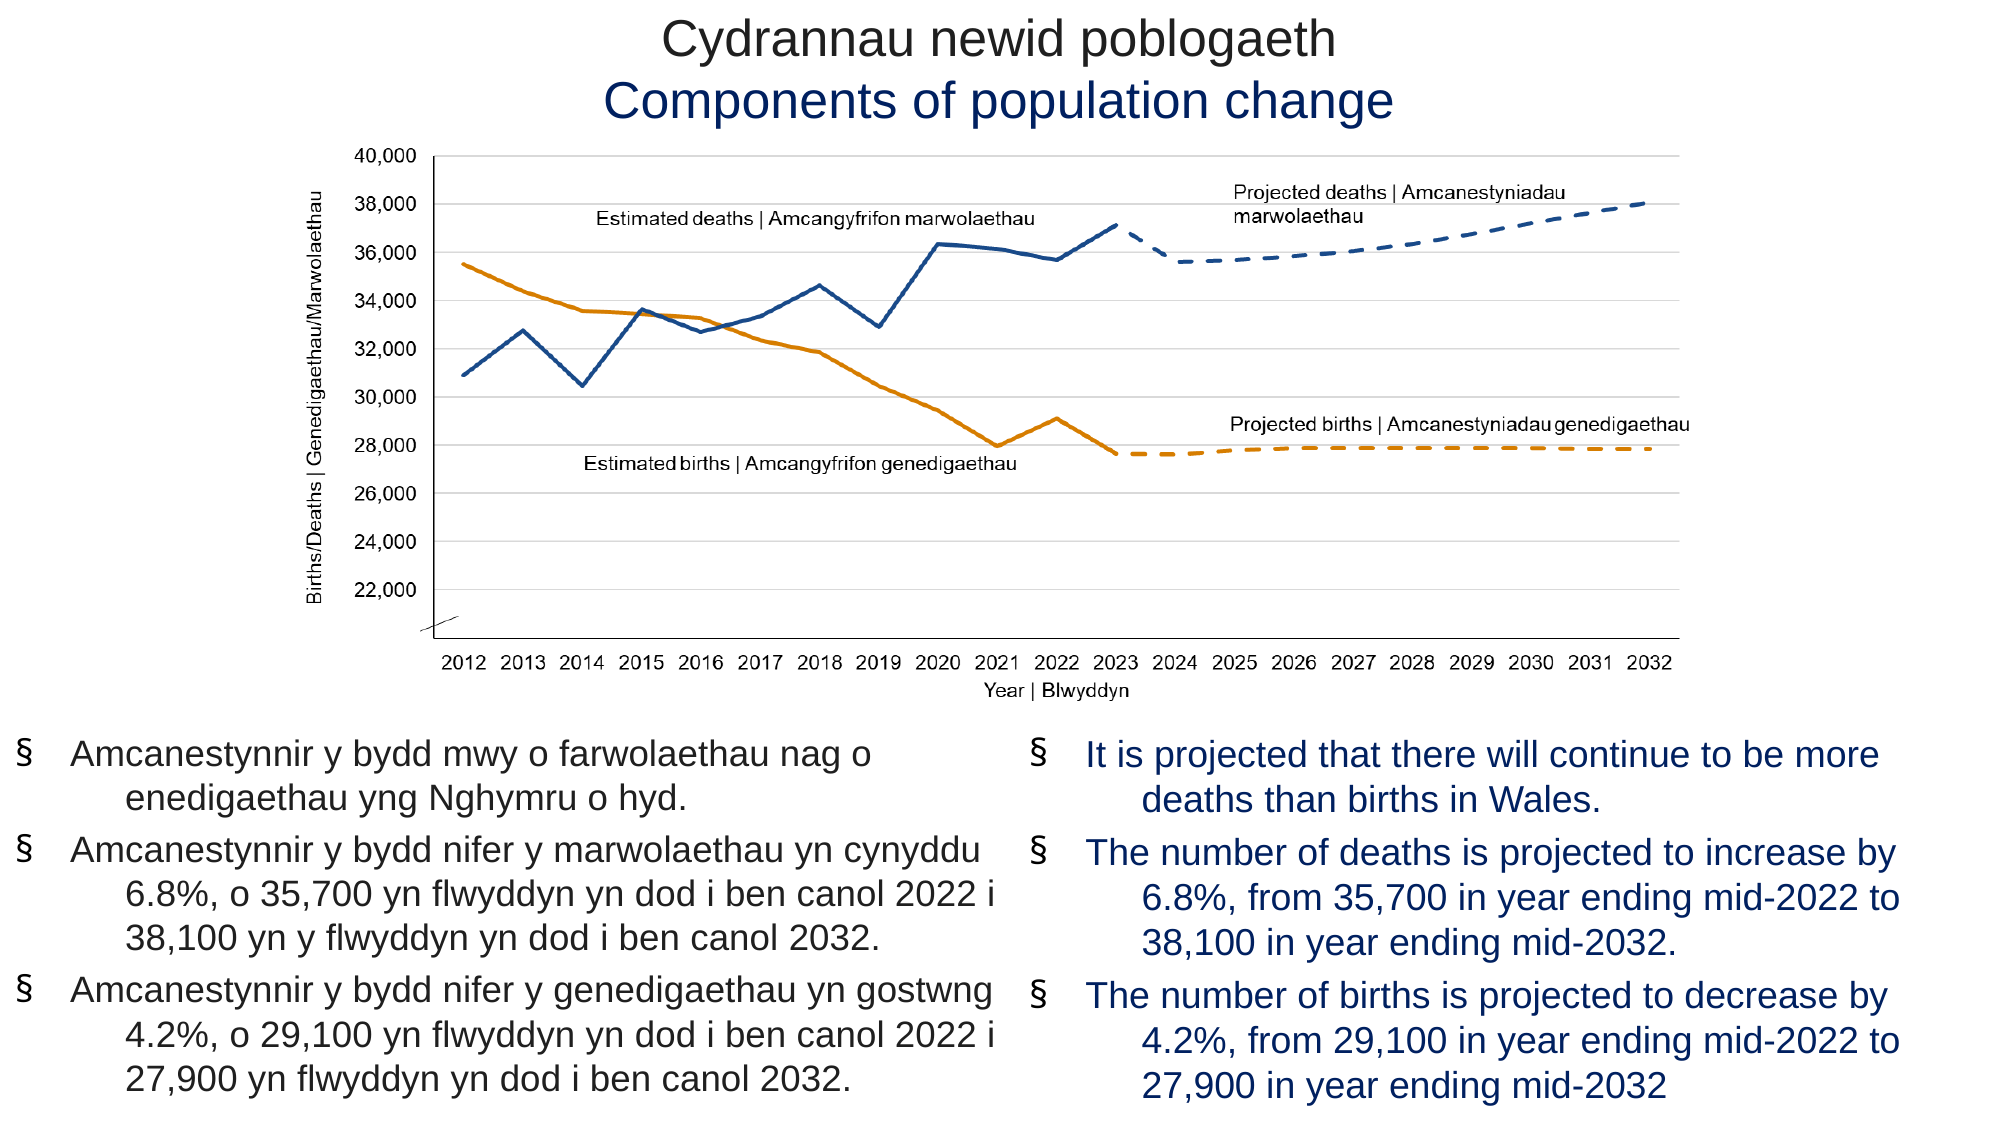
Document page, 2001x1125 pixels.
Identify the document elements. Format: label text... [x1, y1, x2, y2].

picture [298, 136, 1702, 723]
text_box Amcanestynnir y bydd mwy o farwolaethau nag o enedigaethau yng Nghymru o hyd. Amcanestynnir y bydd nifer y marwolaethau yn cynyddu 6.8%, o 35,700 yn flwyddyn yn dod i ben canol 2022 i 38,100 yn y flwyddyn yn dod i ben canol 2032. Amcanestynnir y bydd nifer y genedigaethau yn gostwng 4.2%, o 29,100 yn flwyddyn yn dod i ben canol 2022 i 27,900 yn flwyddyn yn dod i ben canol 2032. [0, 722, 1016, 1122]
list It is projected that there will continue to be more deaths than births in Wales. The number of deaths is projected to increase by 6.8%, from 35,700 in year ending mid-2022 to 38,100 in year ending mid-2032. The number of births is projected to decrease by 4.2%, from 29,100 in year ending mid-2022 to 27,900 in year ending mid-2032 [1014, 722, 1996, 1125]
title Cydrannau newid poblogaeth Components of population change [324, 0, 1675, 137]
